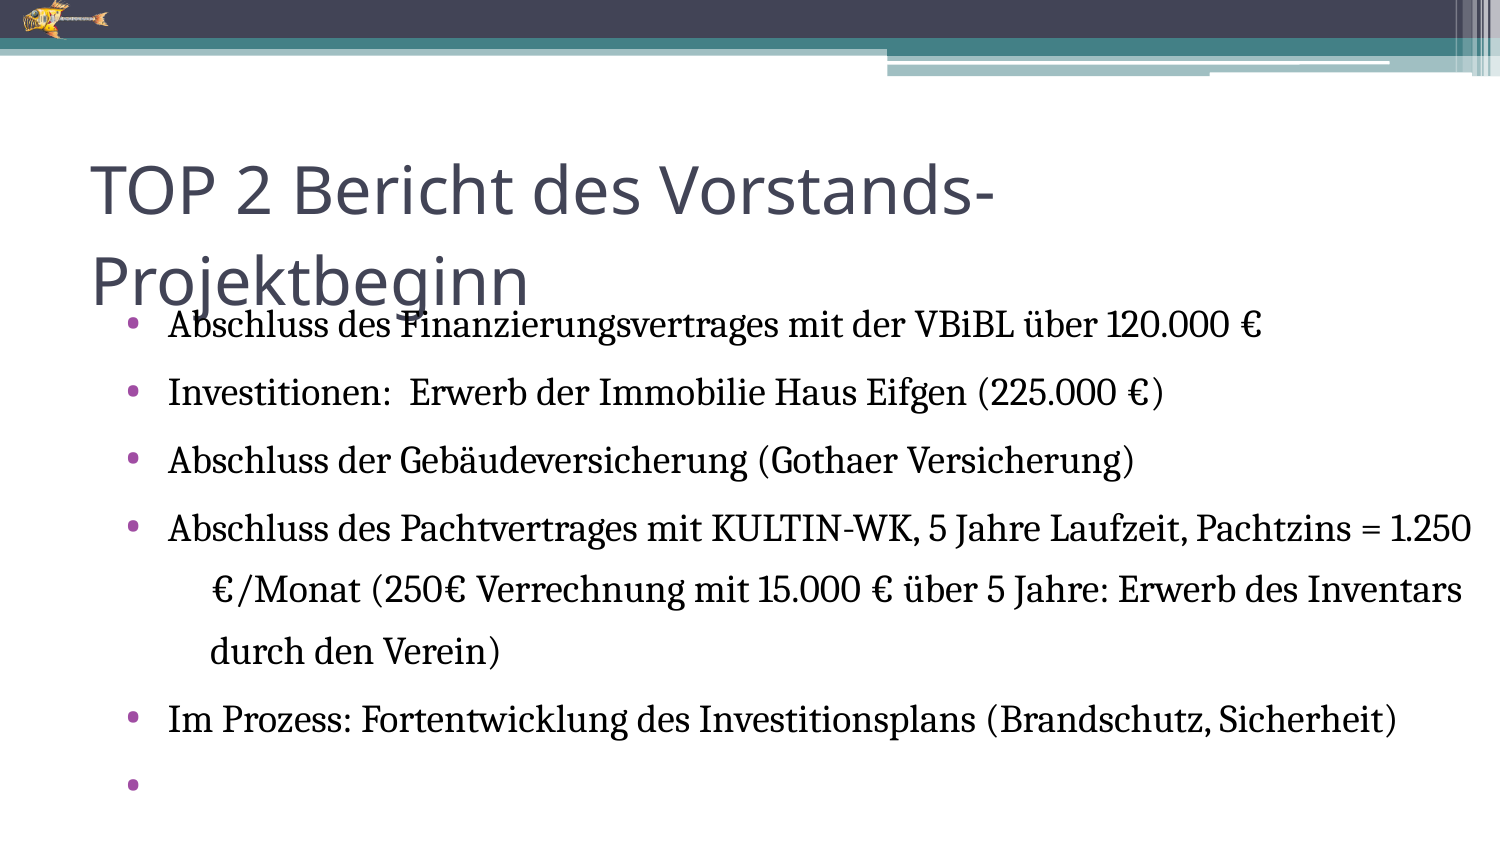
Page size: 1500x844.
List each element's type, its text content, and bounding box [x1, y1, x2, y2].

title TOP 2 Bericht des Vorstands - Projektbeginn [75, 140, 1426, 272]
list Abschluss des Finanzierungsvertrages mit der VBiBL über 120.000 € Investitionen: Erwerb der Immobilie Haus Eifgen (225.000 €) Abschluss der Gebäudeversicherung (Gothaer Versicherung) Abschluss des Pachtvertrages mit KULTIN-WK, 5 Jahre Laufzeit, Pachtzins = 1.250 €/Monat (250€ Verrechnung mit 15.000 € über 5 Jahre: Erwerb des Inventars durch den Verein) Im Prozess: Fortentwicklung des Investitionsplans (Brandschutz, Sicherheit) [75, 276, 1495, 809]
